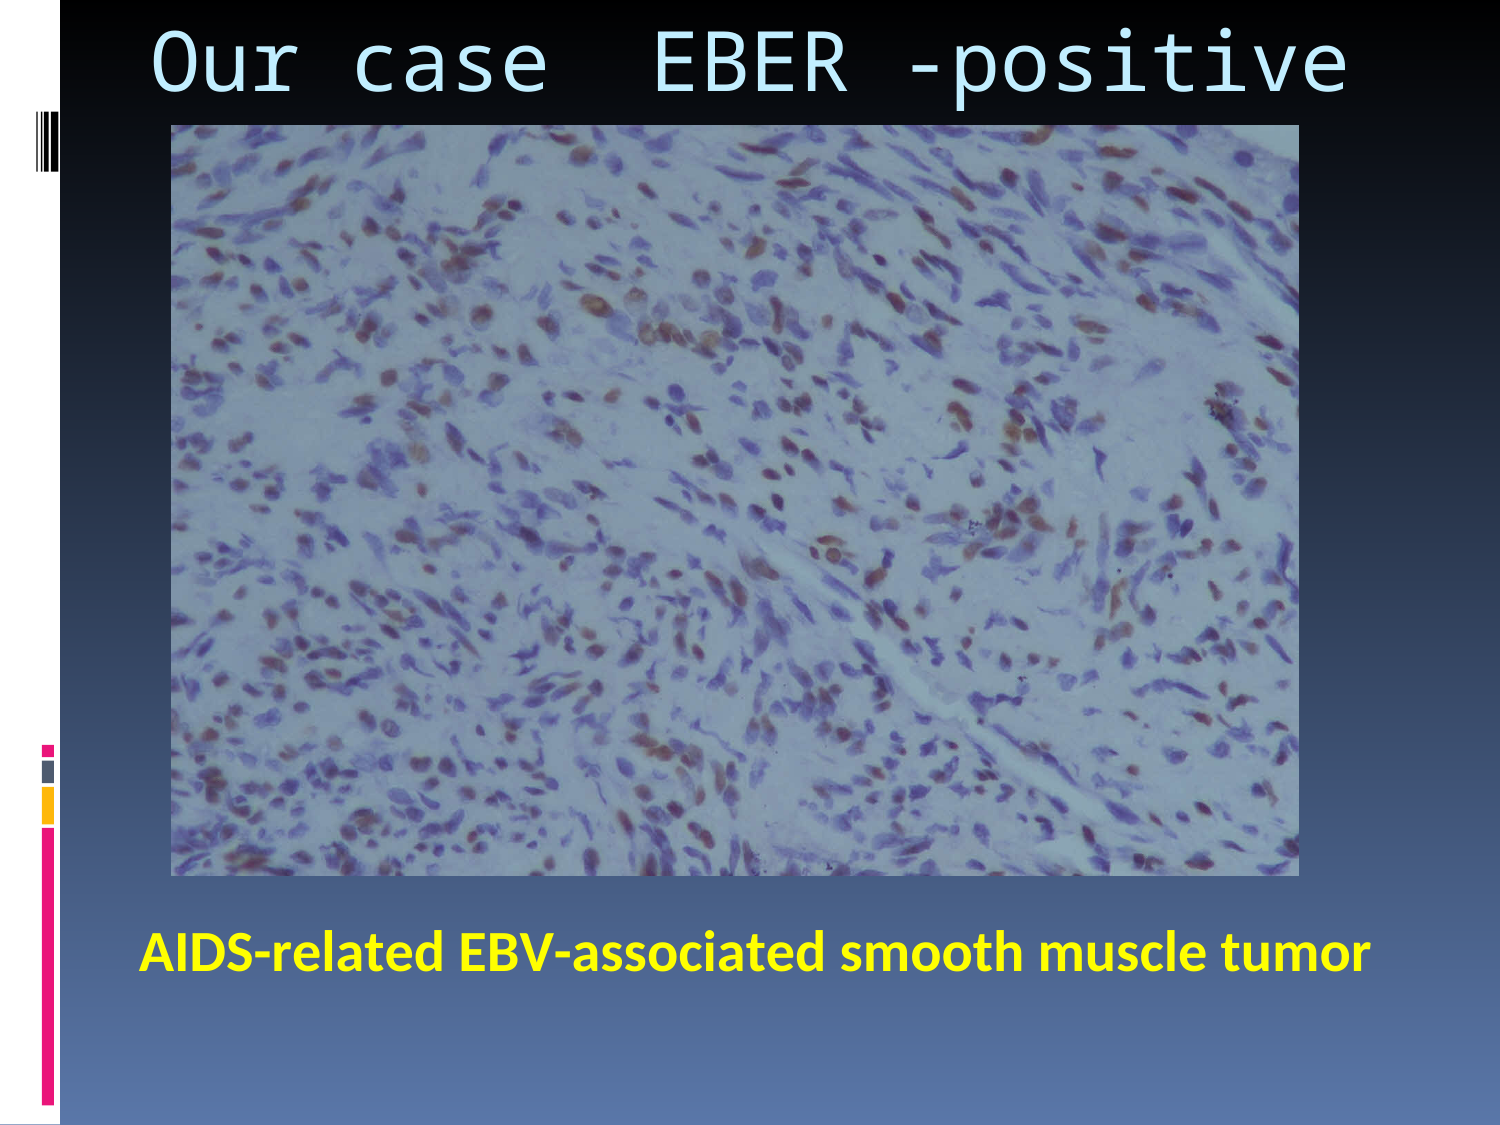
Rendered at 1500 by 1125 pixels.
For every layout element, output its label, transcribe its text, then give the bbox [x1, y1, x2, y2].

picture [171, 125, 1299, 876]
text_box AIDS-related EBV-associated smooth muscle tumor [123, 904, 1447, 991]
title Our case EBER -positive [135, 0, 1411, 150]
